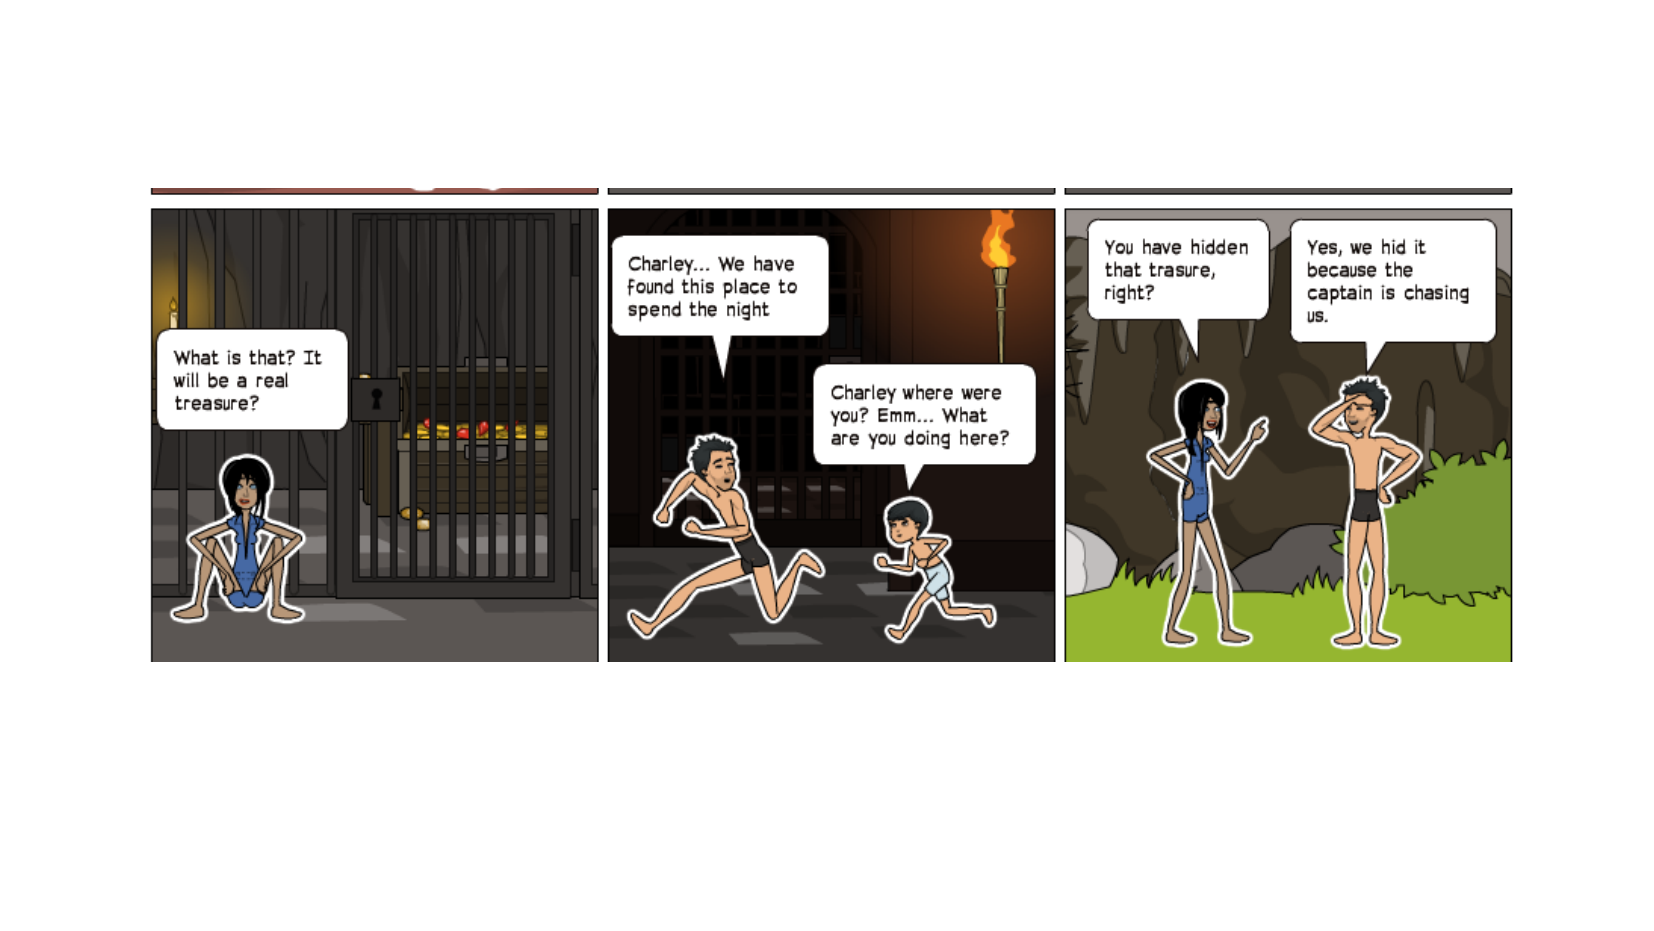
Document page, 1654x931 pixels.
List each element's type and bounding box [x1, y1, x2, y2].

picture [106, 188, 1538, 662]
